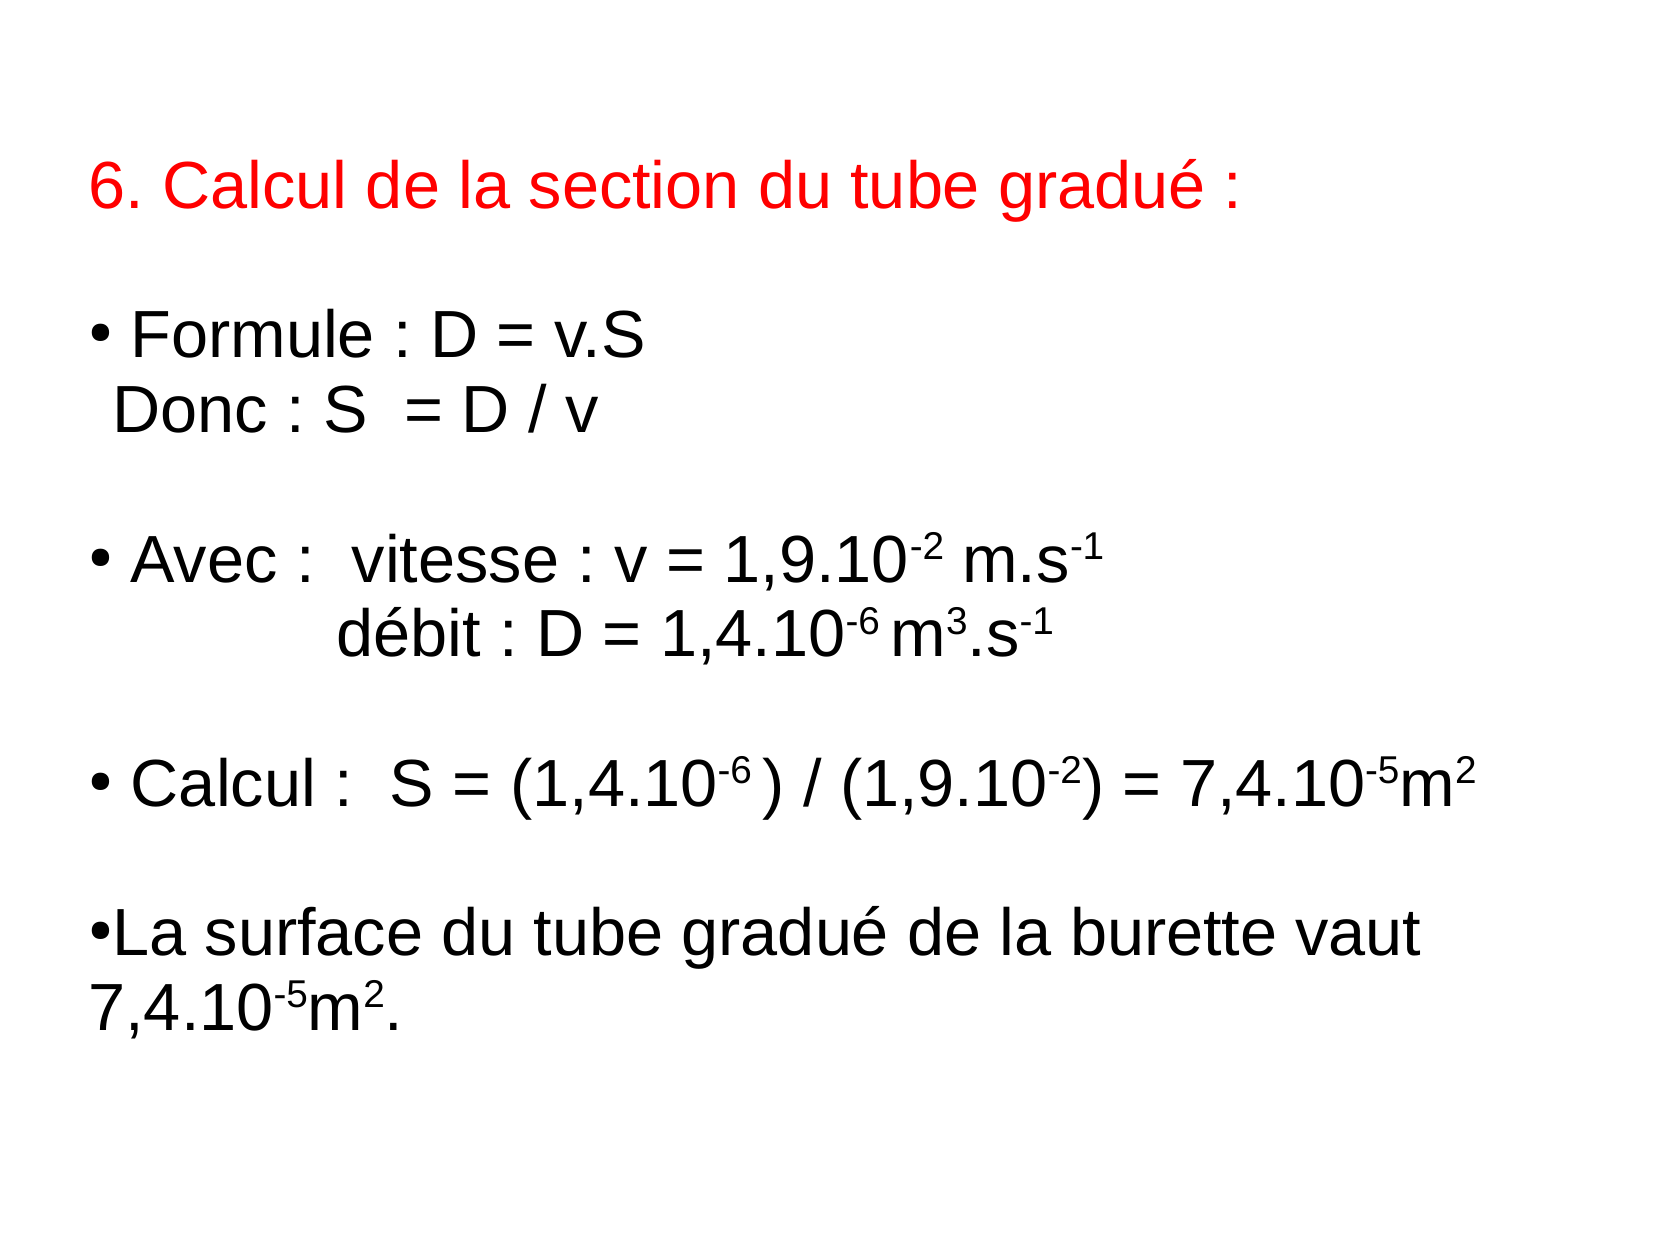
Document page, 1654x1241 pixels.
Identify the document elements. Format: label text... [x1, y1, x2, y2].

subtitle 6. Calcul de la section du tube gradué : Formule : D = v.S Donc : S = D / v Avec : vitesse : v = 1,9.10-2 m.s-1 débit : D = 1,4.10-6 m3.s-1 Calcul : S = (1,4.10-6 ) / (1,9.10-2) = 7,4.10-5m2 La surface du tube gradué de la burette vaut 7,4.10-5m2. [88, 142, 1595, 1050]
